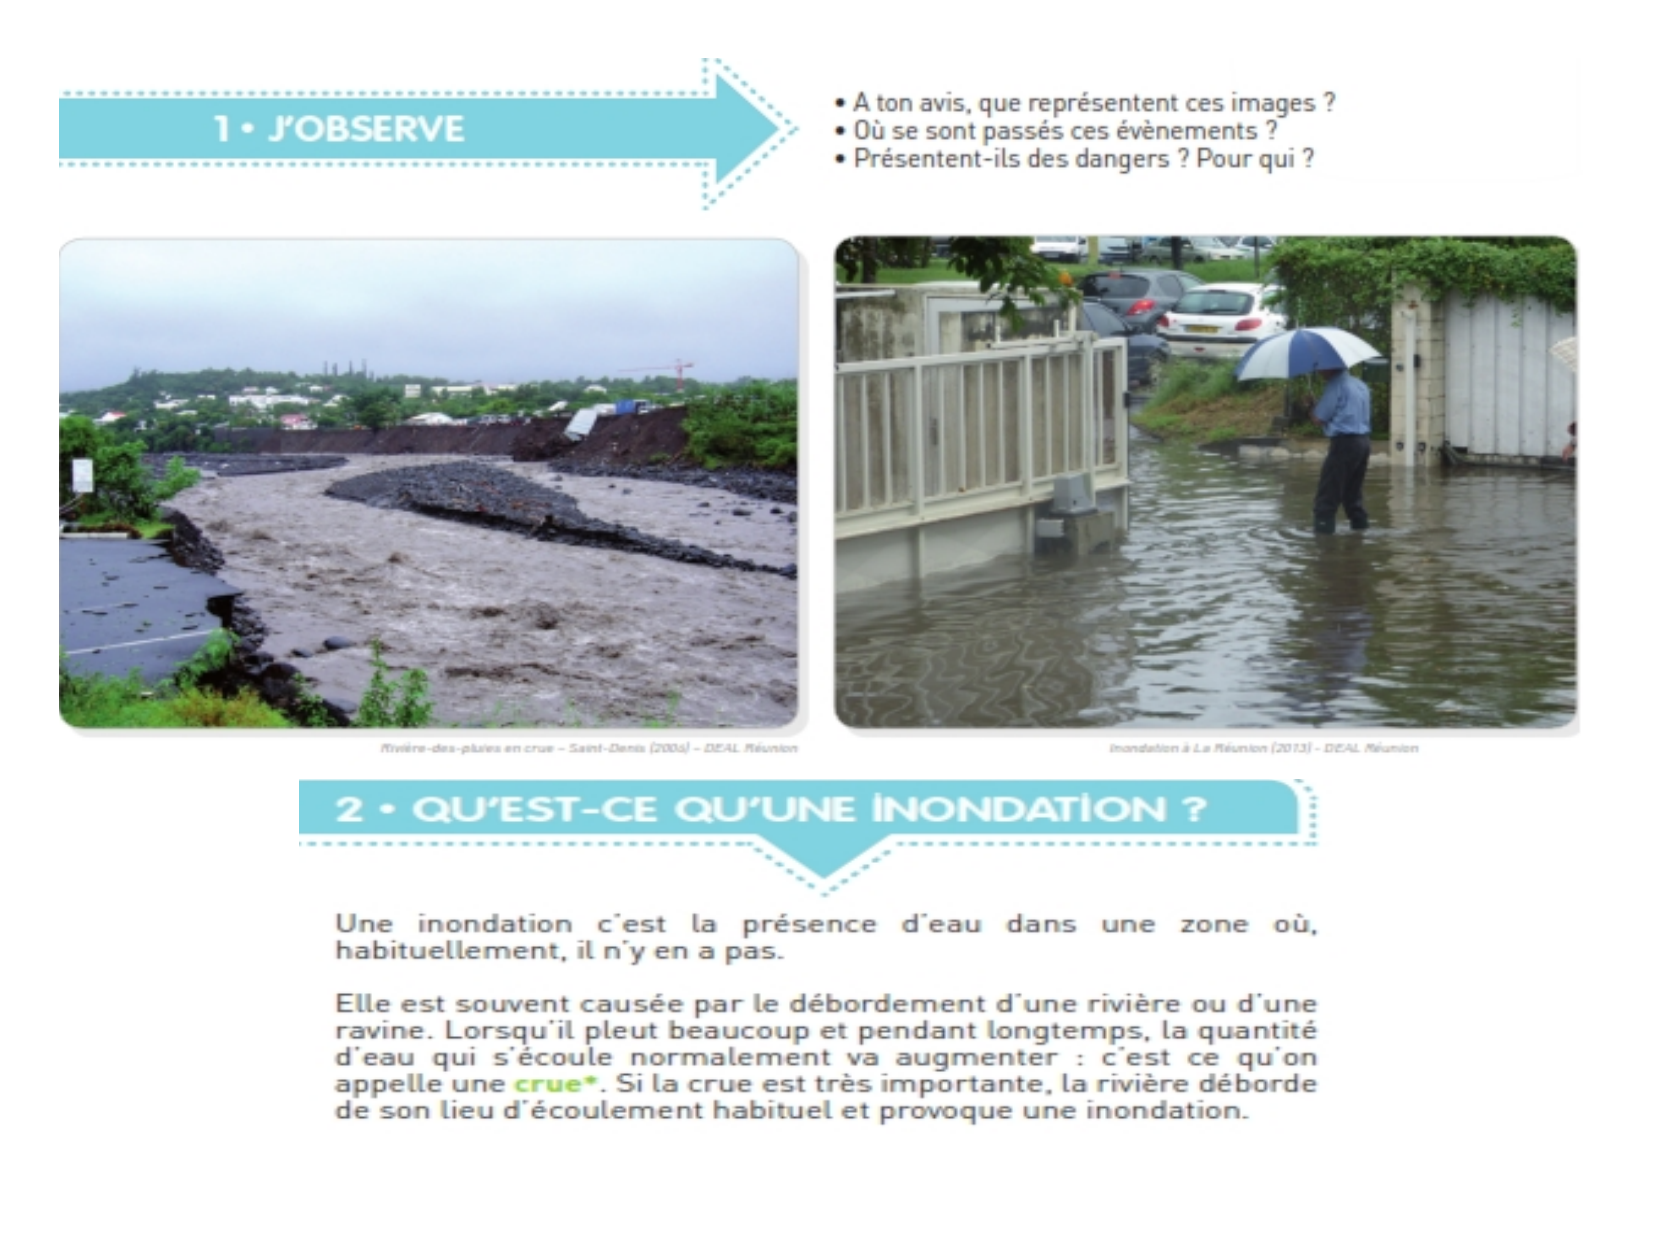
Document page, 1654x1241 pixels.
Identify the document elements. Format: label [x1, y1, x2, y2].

picture [59, 58, 1583, 768]
picture [299, 779, 1347, 1158]
